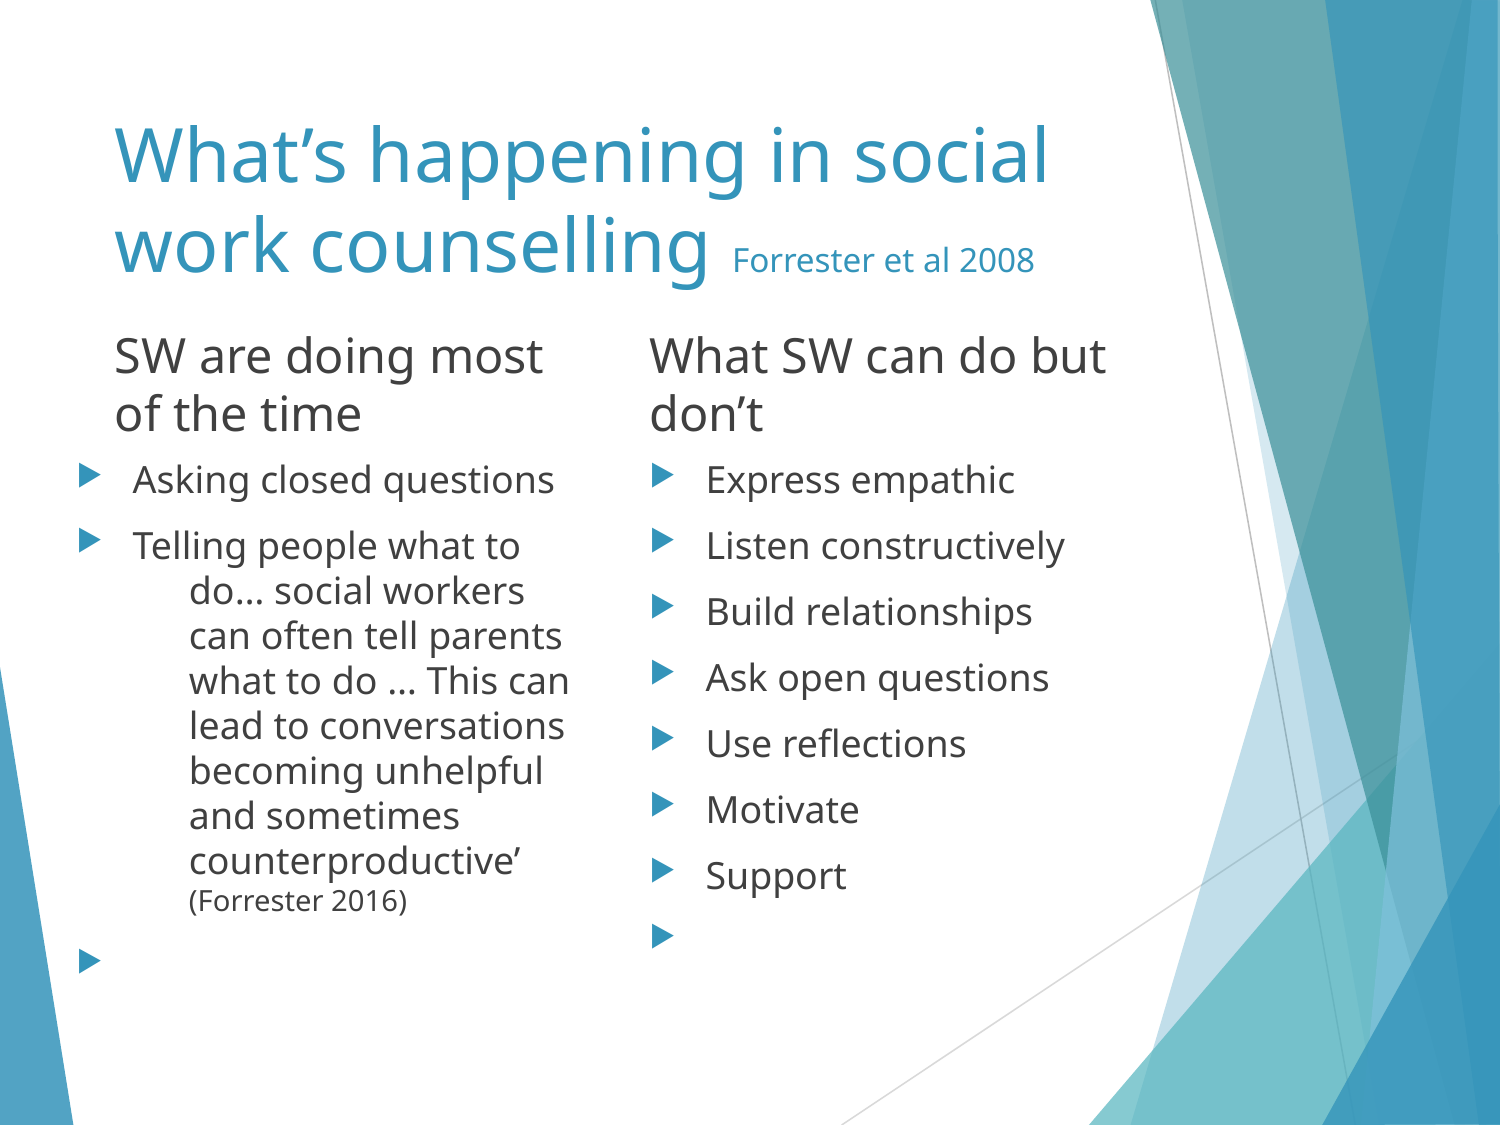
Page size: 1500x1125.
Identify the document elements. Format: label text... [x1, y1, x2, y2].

list What SW can do but don’t [634, 316, 1142, 448]
list SW are doing most of the time [99, 316, 607, 448]
title What’s happening in social work counselling Forrester et al 2008 [99, 99, 1142, 317]
list Express empathic Listen constructively Build relationships Ask open questions Use reflections Motivate Support [634, 448, 1142, 992]
list Asking closed questions Telling people what to do… social workers can often tell parents what to do … This can lead to conversations becoming unhelpful and sometimes counterproductive’ (Forrester 2016) [61, 448, 607, 992]
